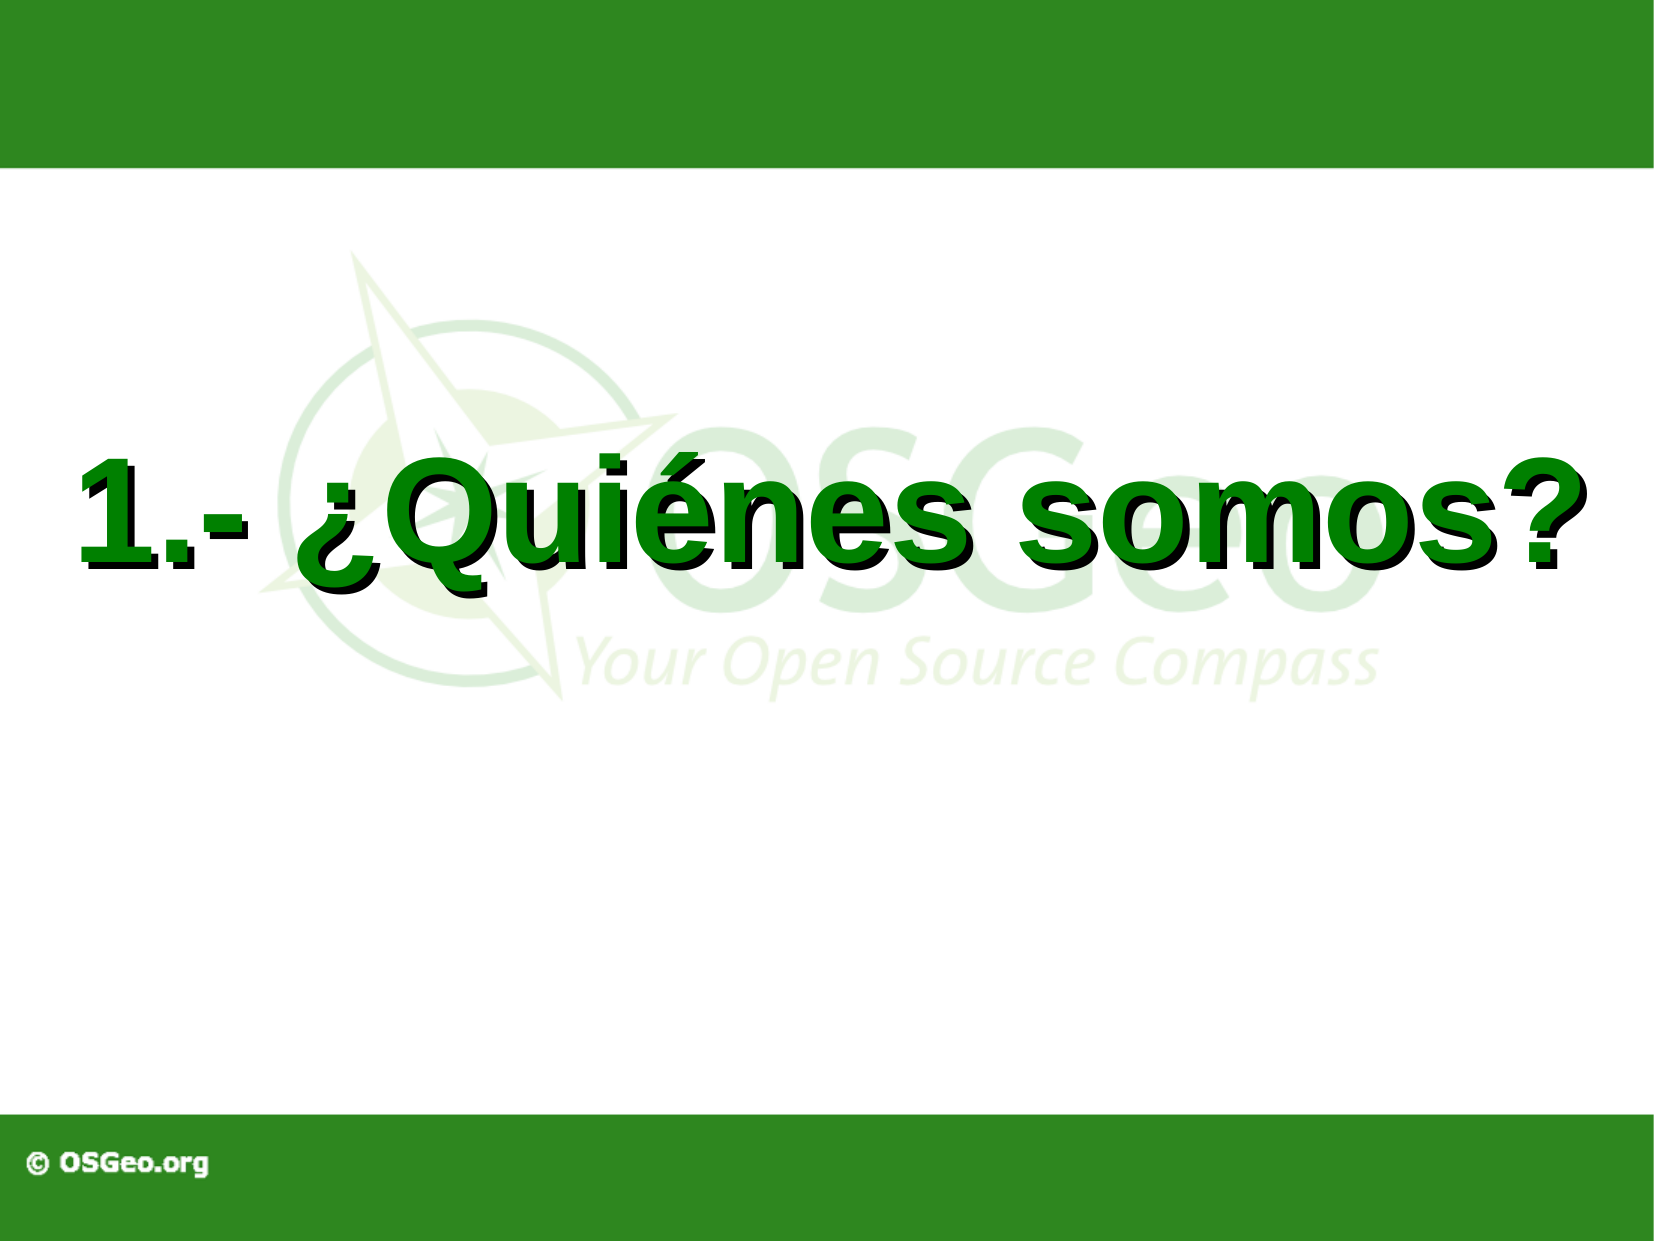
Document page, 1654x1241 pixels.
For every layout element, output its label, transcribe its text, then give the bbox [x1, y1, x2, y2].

picture [0, 0, 1654, 1241]
text_box 1.- ¿Quiénes somos? [58, 419, 1607, 602]
